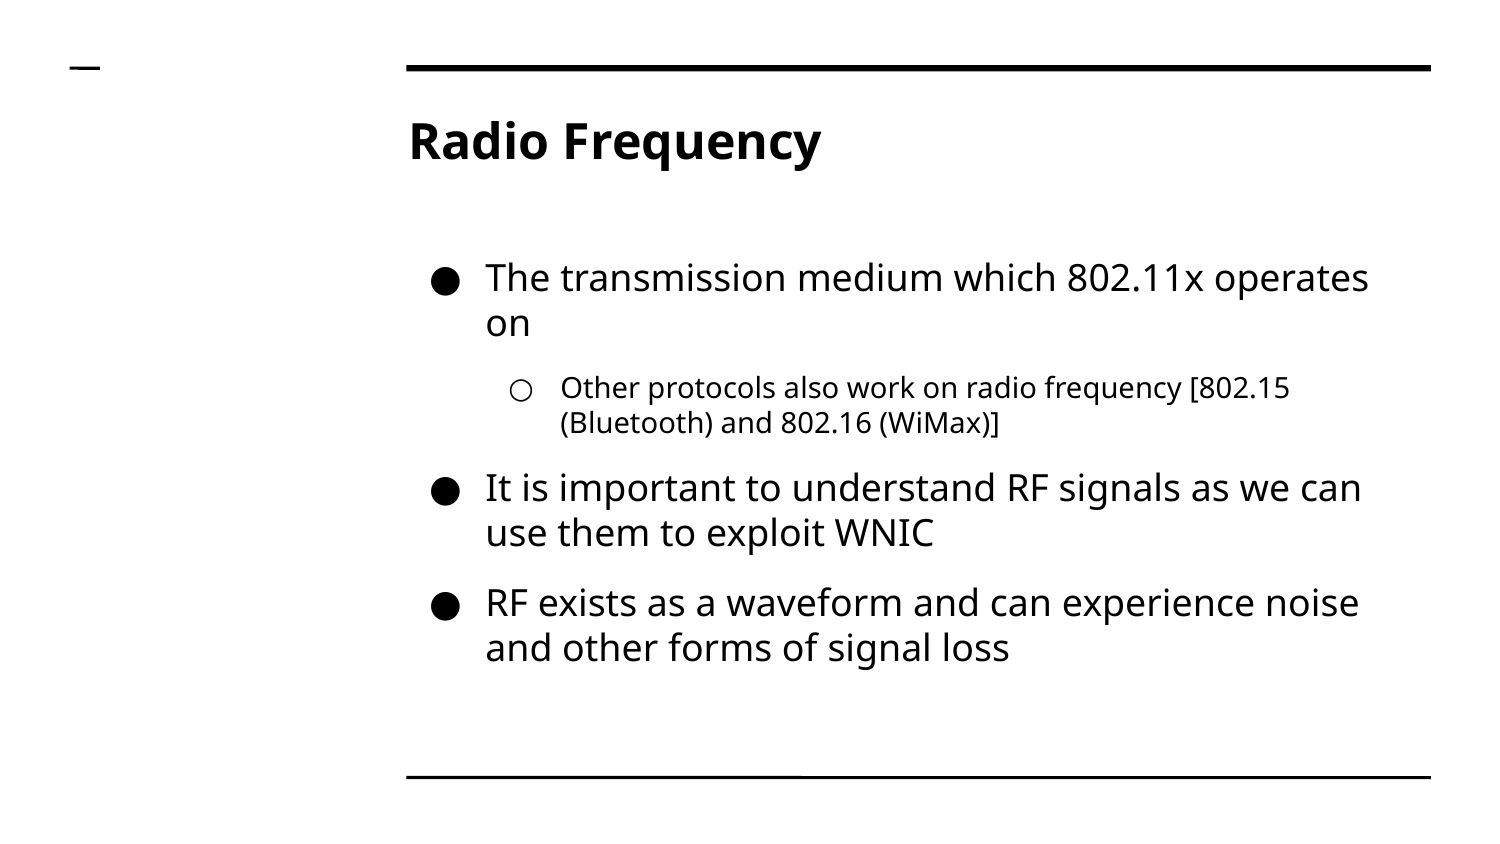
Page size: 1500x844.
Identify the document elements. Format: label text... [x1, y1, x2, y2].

title Radio Frequency [393, 94, 1431, 228]
list The transmission medium which 802.11x operates on Other protocols also work on radio frequency [802.15 (Bluetooth) and 802.16 (WiMax)] It is important to understand RF signals as we can use them to exploit WNIC RF exists as a waveform and can experience noise and other forms of signal loss [395, 239, 1433, 755]
